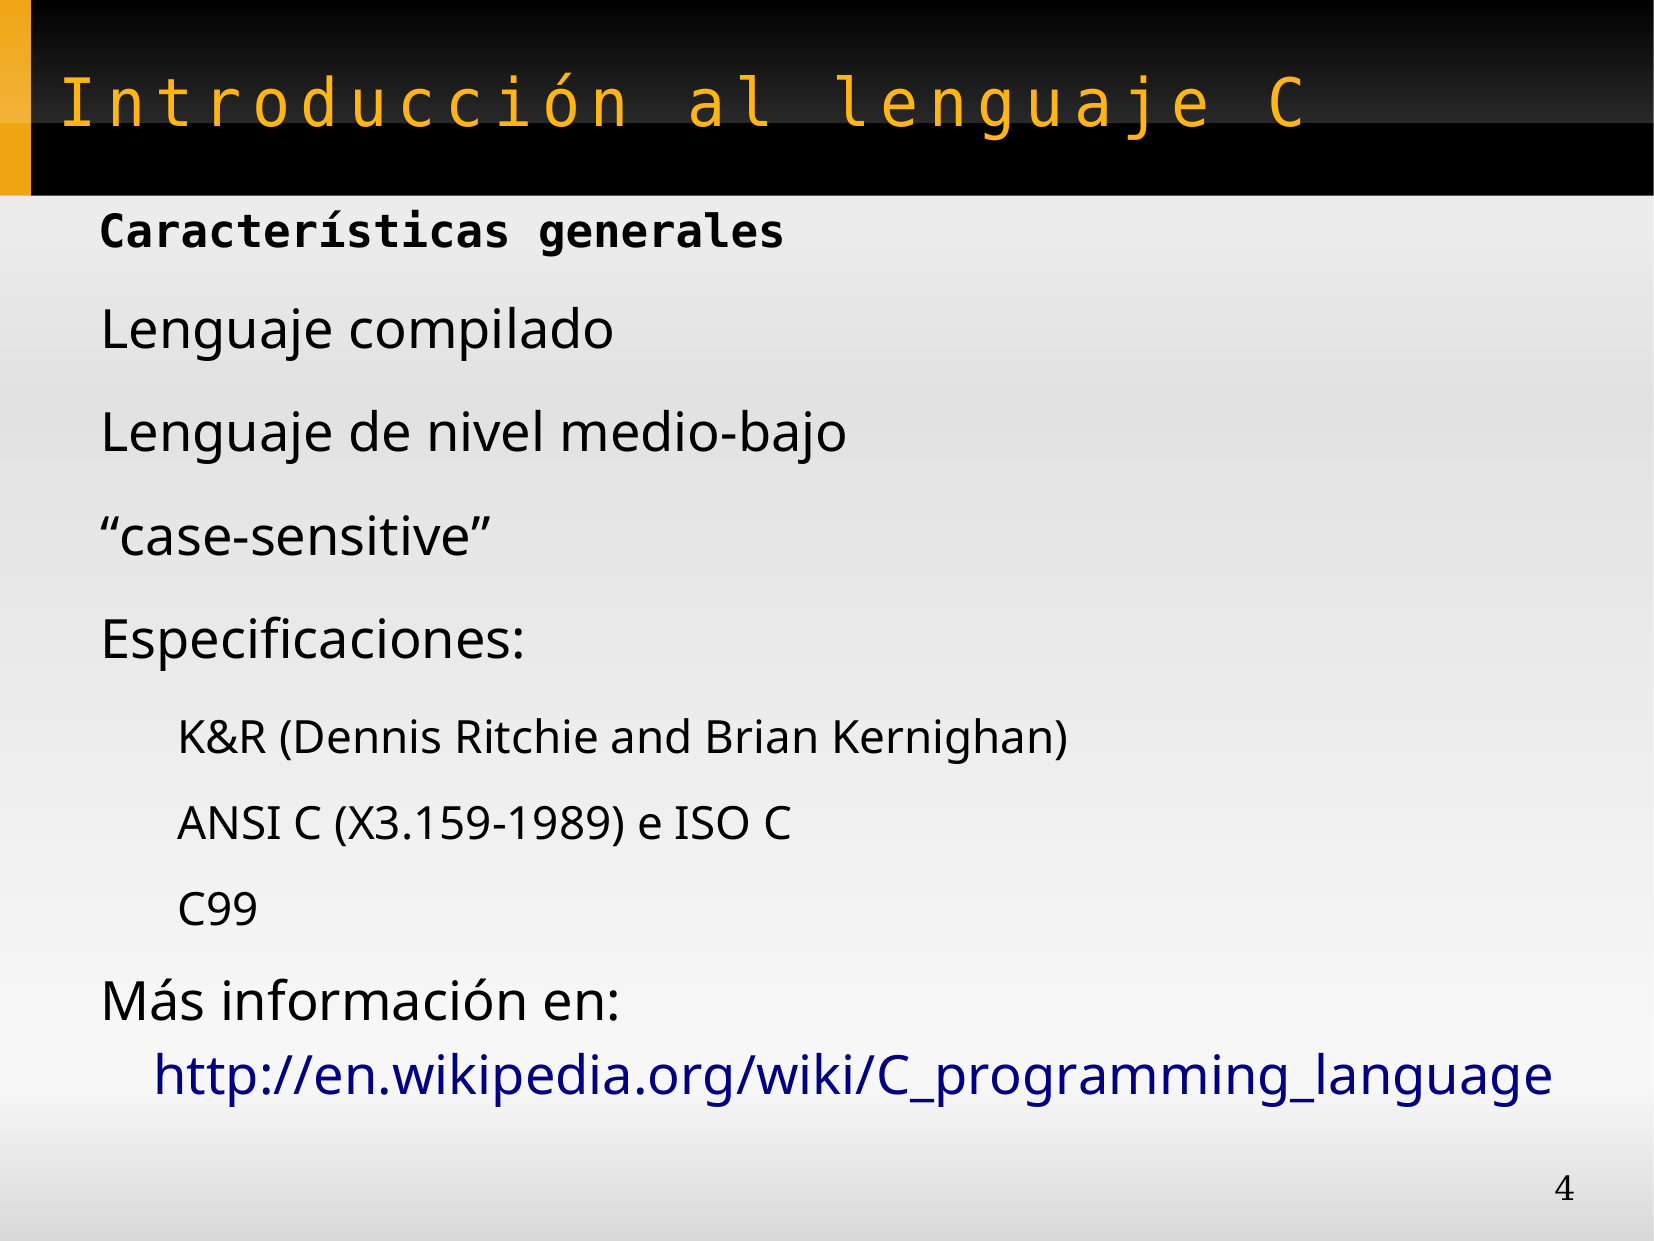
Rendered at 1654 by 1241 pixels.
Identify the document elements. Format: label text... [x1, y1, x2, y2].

title Introducción al lenguaje C [59, 29, 1595, 178]
list Lenguaje compilado Lenguaje de nivel medio-bajo “case-sensitive” Especificaciones: K&R (Dennis Ritchie and Brian Kernighan) ANSI C (X3.159-1989) e ISO C C99 Más información en: http://en.wikipedia.org/wiki/C_programming_language [82, 290, 1571, 1109]
picture [0, 0, 1654, 1241]
text_box Características generales [83, 197, 801, 266]
